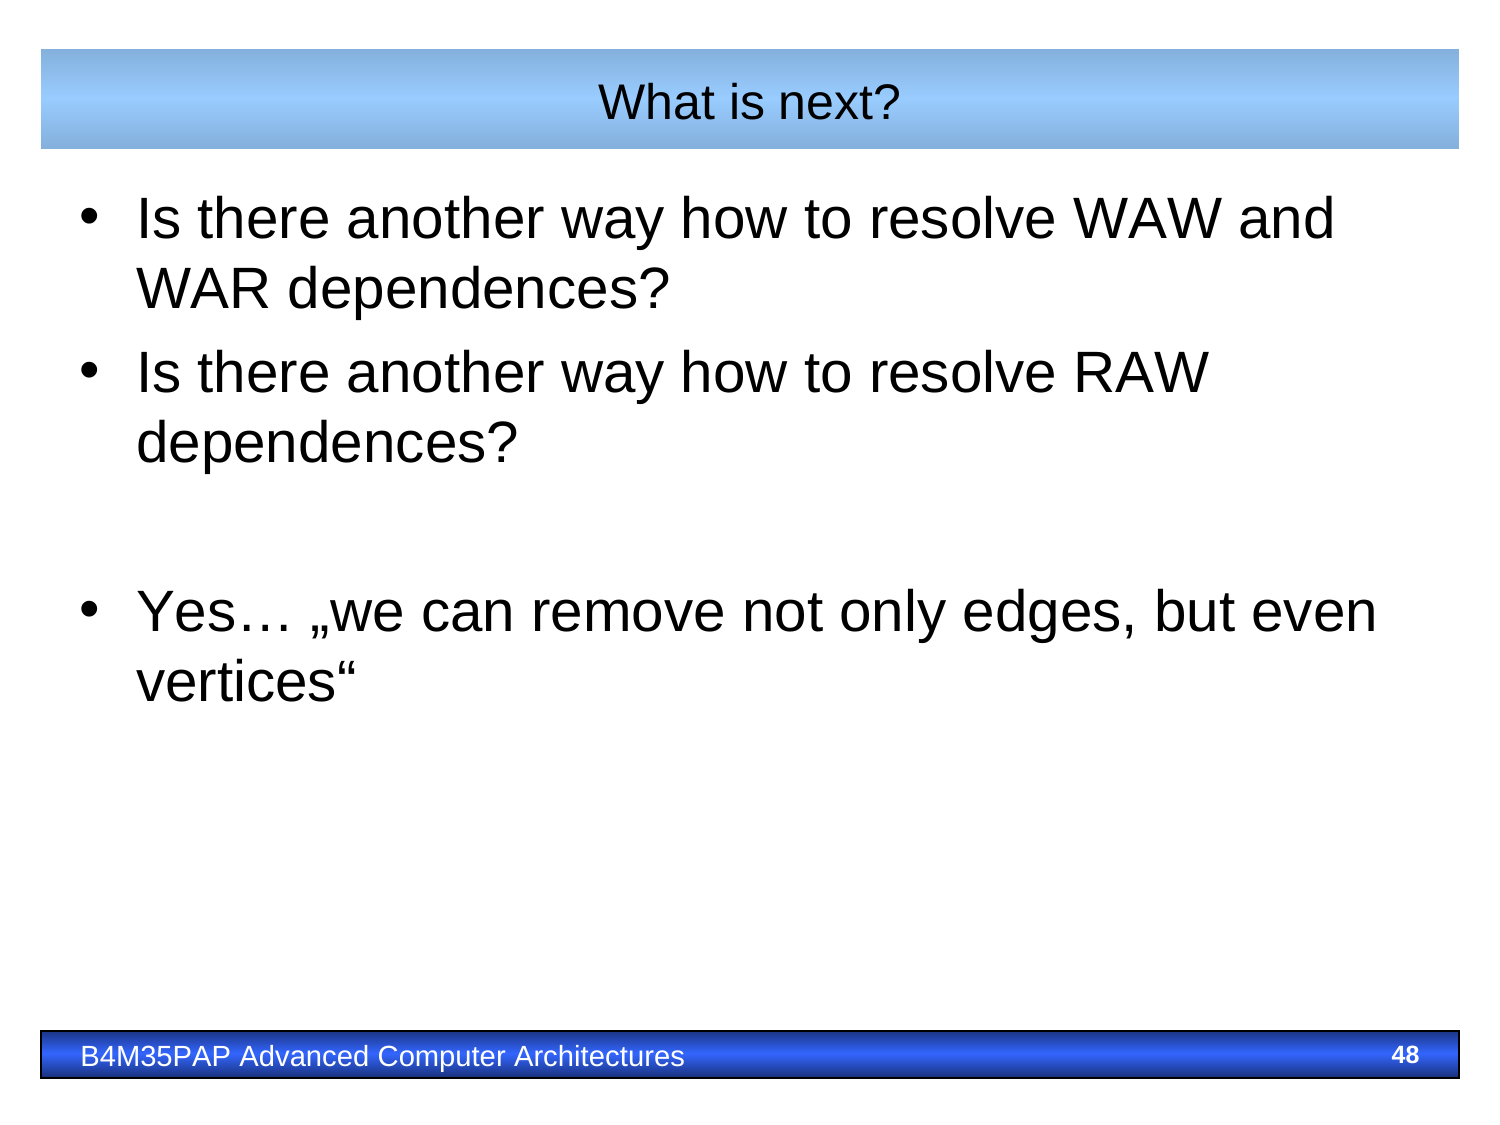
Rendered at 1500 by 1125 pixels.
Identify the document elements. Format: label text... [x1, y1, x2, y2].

list Is there another way how to resolve WAW and WAR dependences? Is there another way how to resolve RAW dependences? Yes… „we can remove not only edges, but even vertices“ [64, 172, 1459, 1000]
title What is next? [41, 49, 1459, 149]
